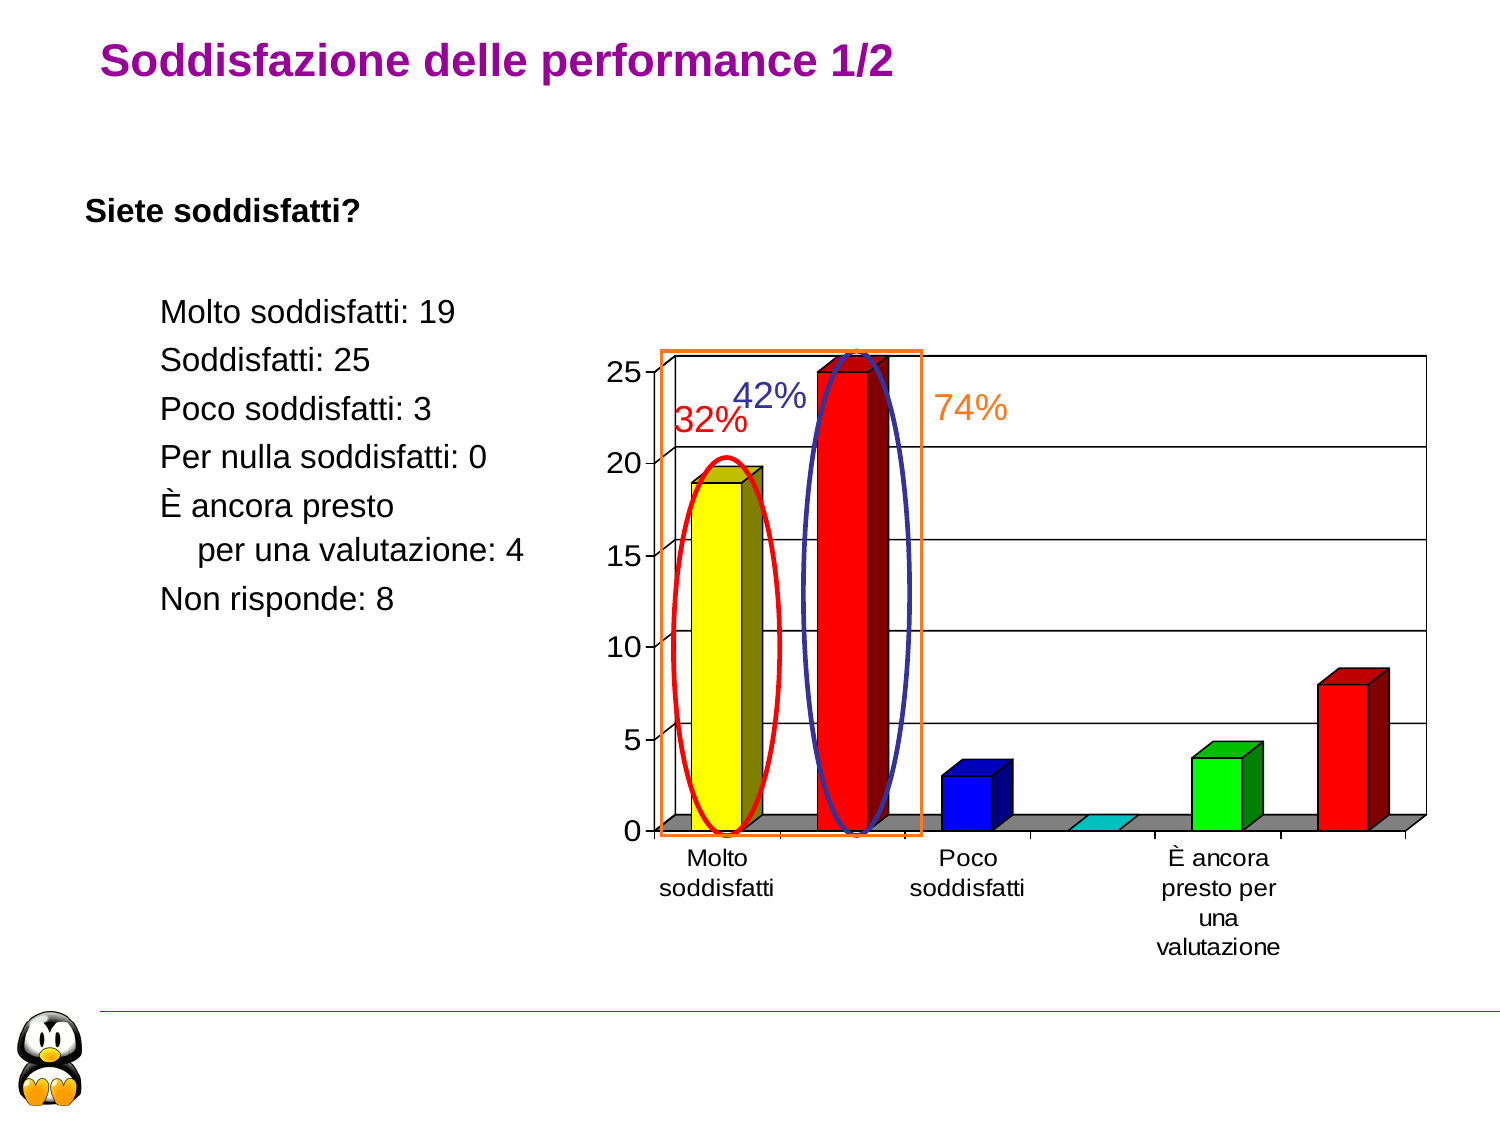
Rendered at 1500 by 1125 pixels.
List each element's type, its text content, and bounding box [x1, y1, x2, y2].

chart [496, 339, 1500, 977]
text_box 74% [933, 386, 1009, 429]
chart [508, 542, 517, 554]
text_box 32% [673, 398, 749, 441]
title Soddisfazione delle performance 1/2 [99, 35, 1424, 163]
text_box Siete soddisfatti? Molto soddisfatti: 19 Soddisfatti: 25 Poco soddisfatti: 3 Per nulla soddisfatti: 0 È ancora presto per una valutazione: 4 Non risponde: 8 [0, 184, 561, 540]
text_box 42% [737, 387, 745, 398]
picture [17, 1011, 82, 1106]
text_box 42% [732, 374, 808, 417]
